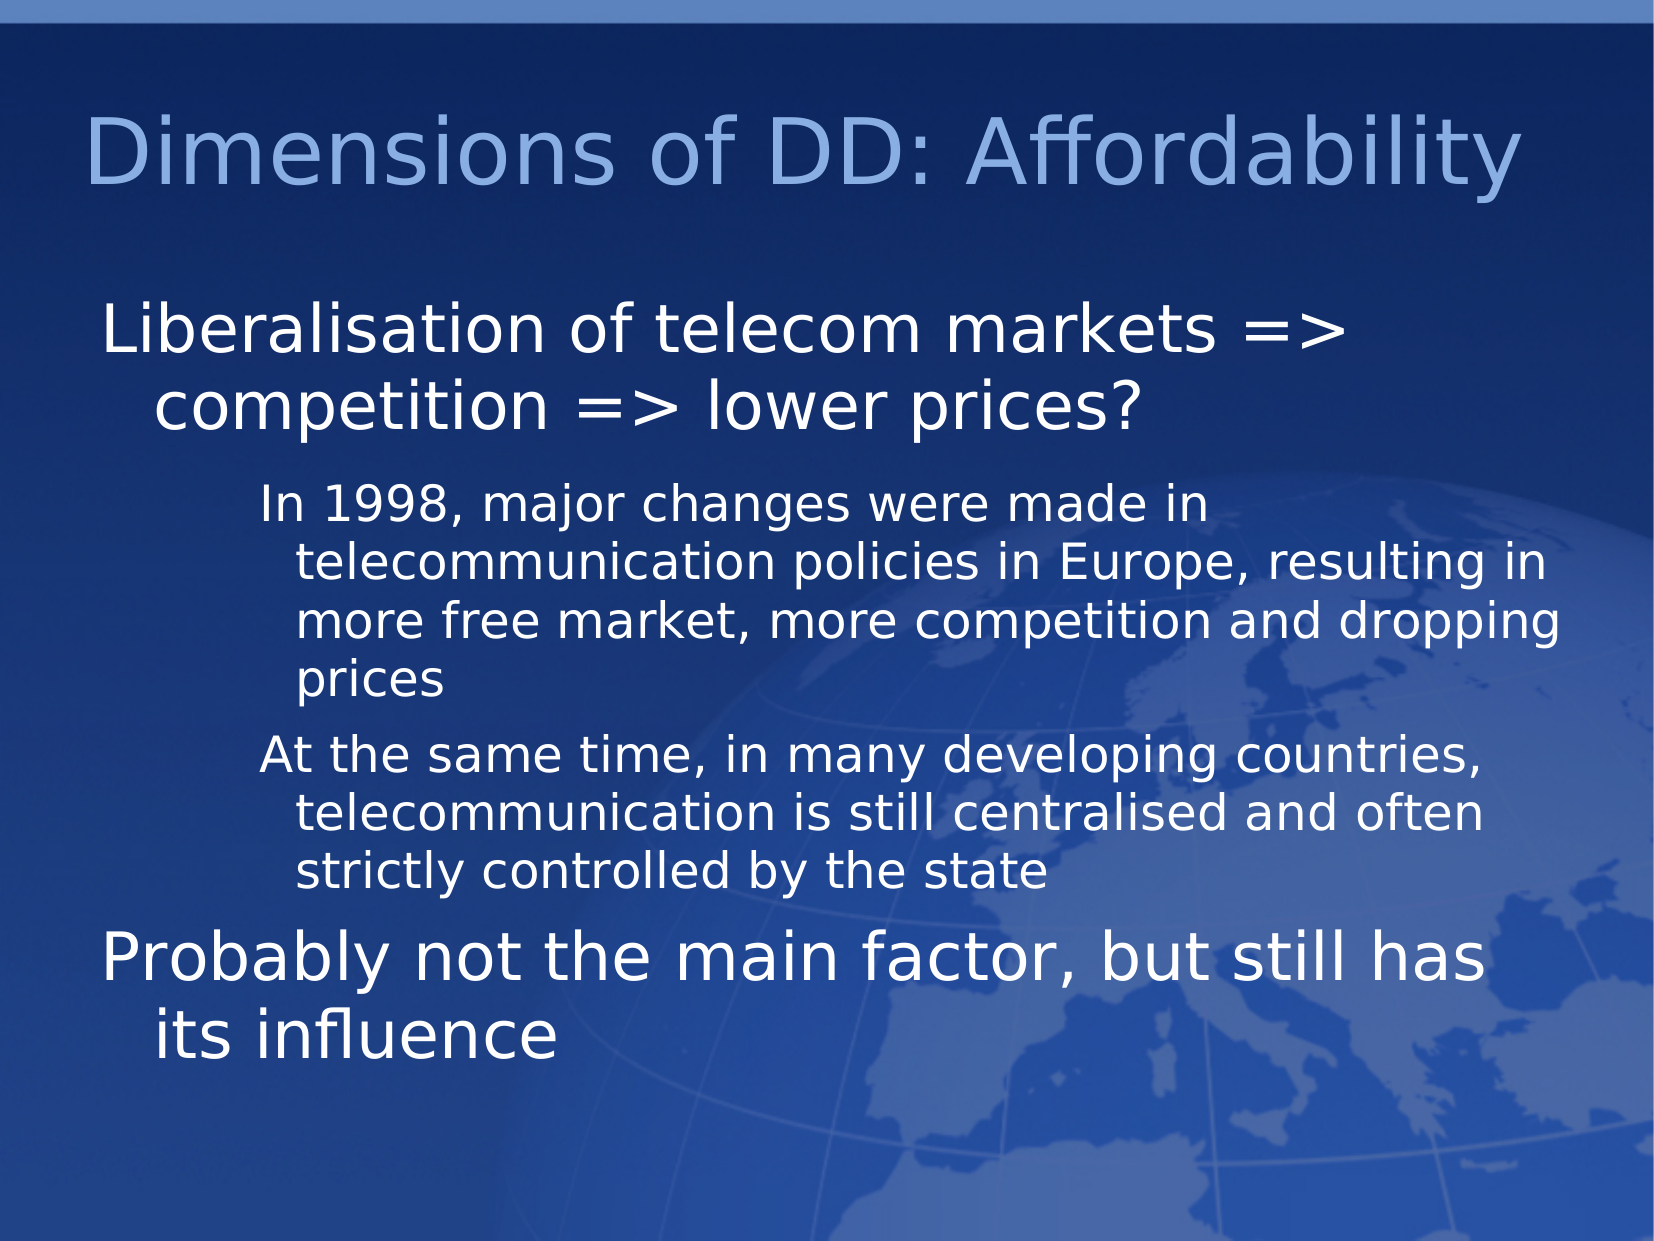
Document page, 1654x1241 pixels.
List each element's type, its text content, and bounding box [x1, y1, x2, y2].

picture [0, 0, 1654, 1241]
title Dimensions of DD: Affordability [82, 56, 1571, 250]
list Liberalisation of telecom markets => competition => lower prices? In 1998, major changes were made in telecommunication policies in Europe, resulting in more free market, more competition and dropping prices At the same time, in many developing countries, telecommunication is still centralised and often strictly controlled by the state Probably not the main factor, but still has its influence [82, 290, 1571, 1094]
